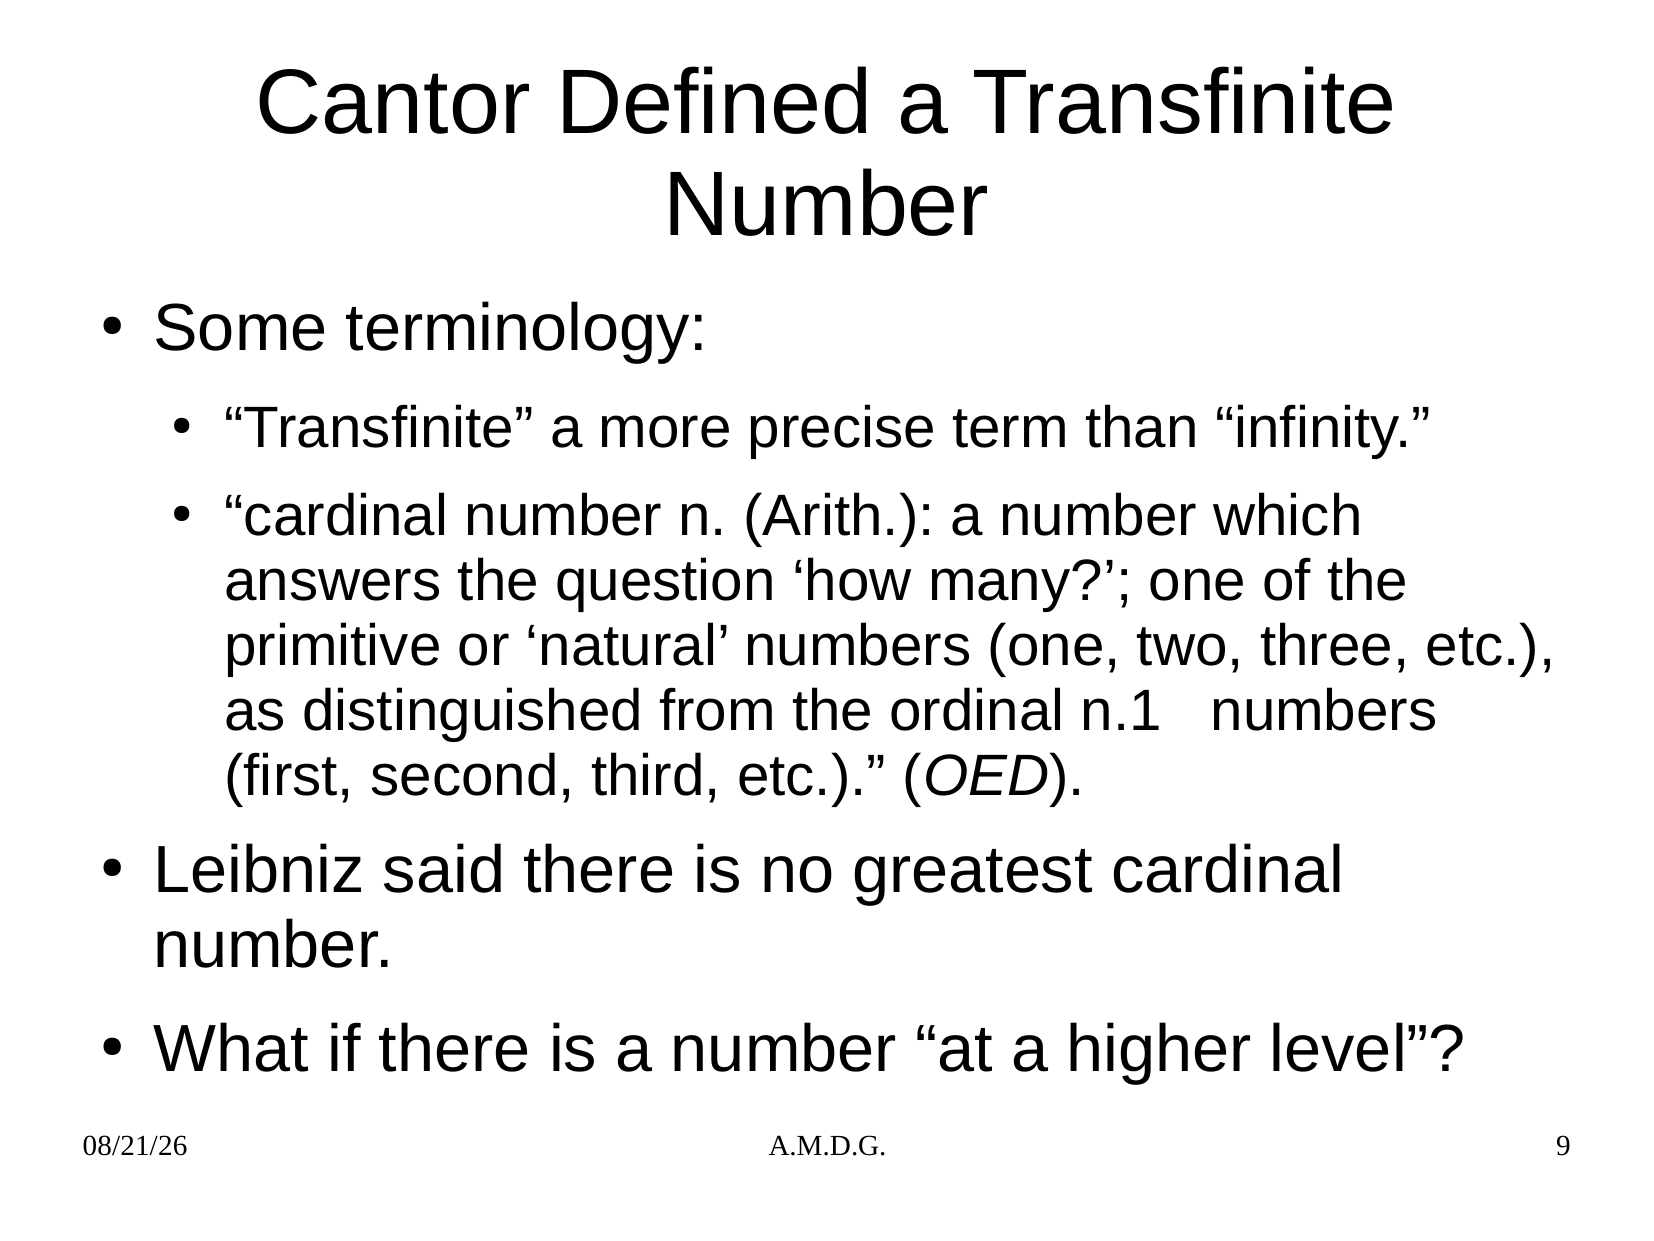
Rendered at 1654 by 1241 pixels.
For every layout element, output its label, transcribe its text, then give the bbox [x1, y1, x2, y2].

title Cantor Defined a Transfinite Number [82, 49, 1571, 257]
list Some terminology: “Transfinite” a more precise term than “infinity.” “cardinal number n. (Arith.): a number which answers the question ‘how many?’; one of the primitive or ‘natural’ numbers (one, two, three, etc.), as distinguished from the ordinal n.1 numbers (first, second, third, etc.).” (OED). Leibniz said there is no greatest cardinal number. What if there is a number “at a higher level”? [82, 290, 1571, 1109]
